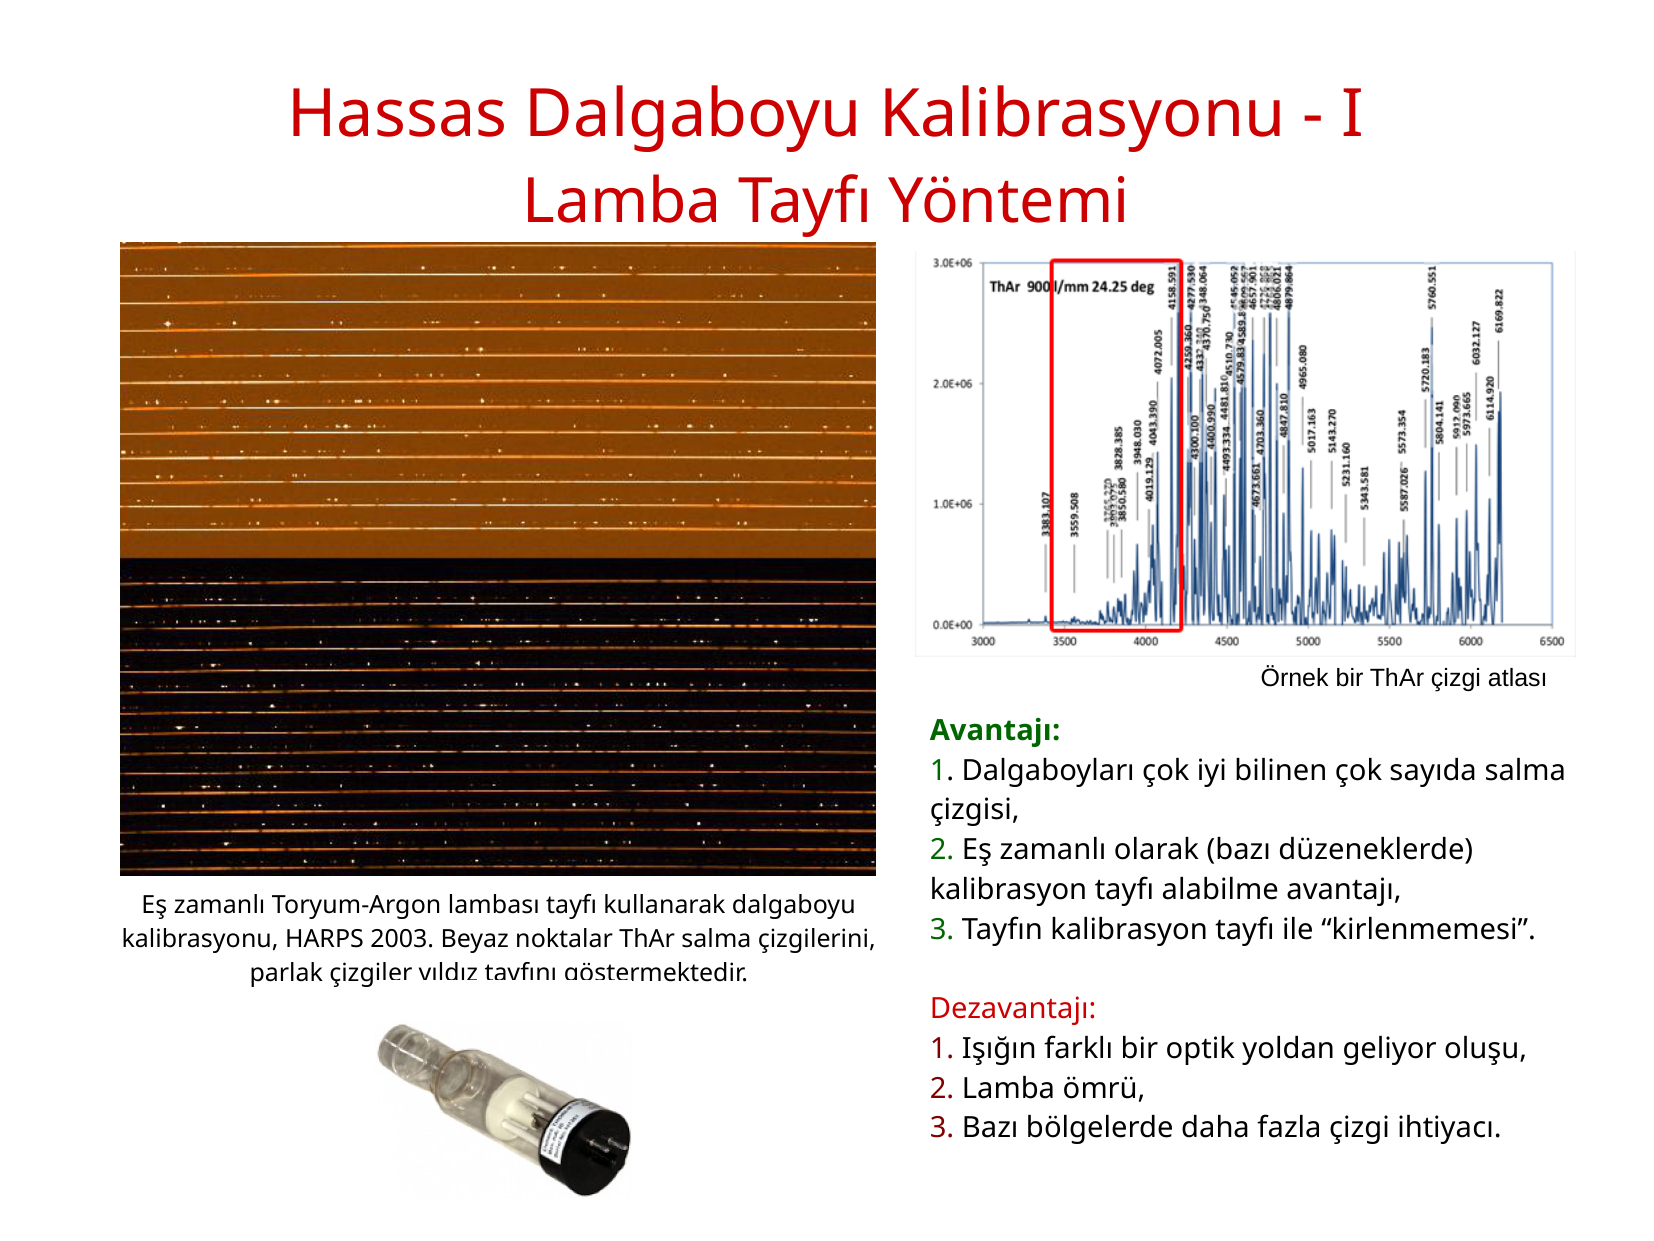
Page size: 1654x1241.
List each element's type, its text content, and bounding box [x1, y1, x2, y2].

text_box Örnek bir ThAr çizgi atlası [1173, 656, 1564, 700]
text_box Avantajı: 1. Dalgaboyları çok iyi bilinen çok sayıda salma çizgisi, 2. Eş zamanlı olarak (bazı düzeneklerde) kalibrasyon tayfı alabilme avantajı, 3. Tayfın kalibrasyon tayfı ile “kirlenmemesi”. Dezavantajı: 1. Işığın farklı bir optik yoldan geliyor oluşu, 2. Lamba ömrü, 3. Bazı bölgelerde daha fazla çizgi ihtiyacı. [915, 701, 1591, 1182]
picture [120, 242, 876, 876]
text_box Eş zamanlı Toryum-Argon lambası tayfı kullanarak dalgaboyu kalibrasyonu, HARPS 2003. Beyaz noktalar ThAr salma çizgilerini, parlak çizgiler yıldız tayfını göstermektedir. [101, 879, 897, 986]
picture [375, 980, 632, 1238]
title Hassas Dalgaboyu Kalibrasyonu - I Lamba Tayfı Yöntemi [82, 49, 1571, 257]
picture [915, 251, 1576, 657]
